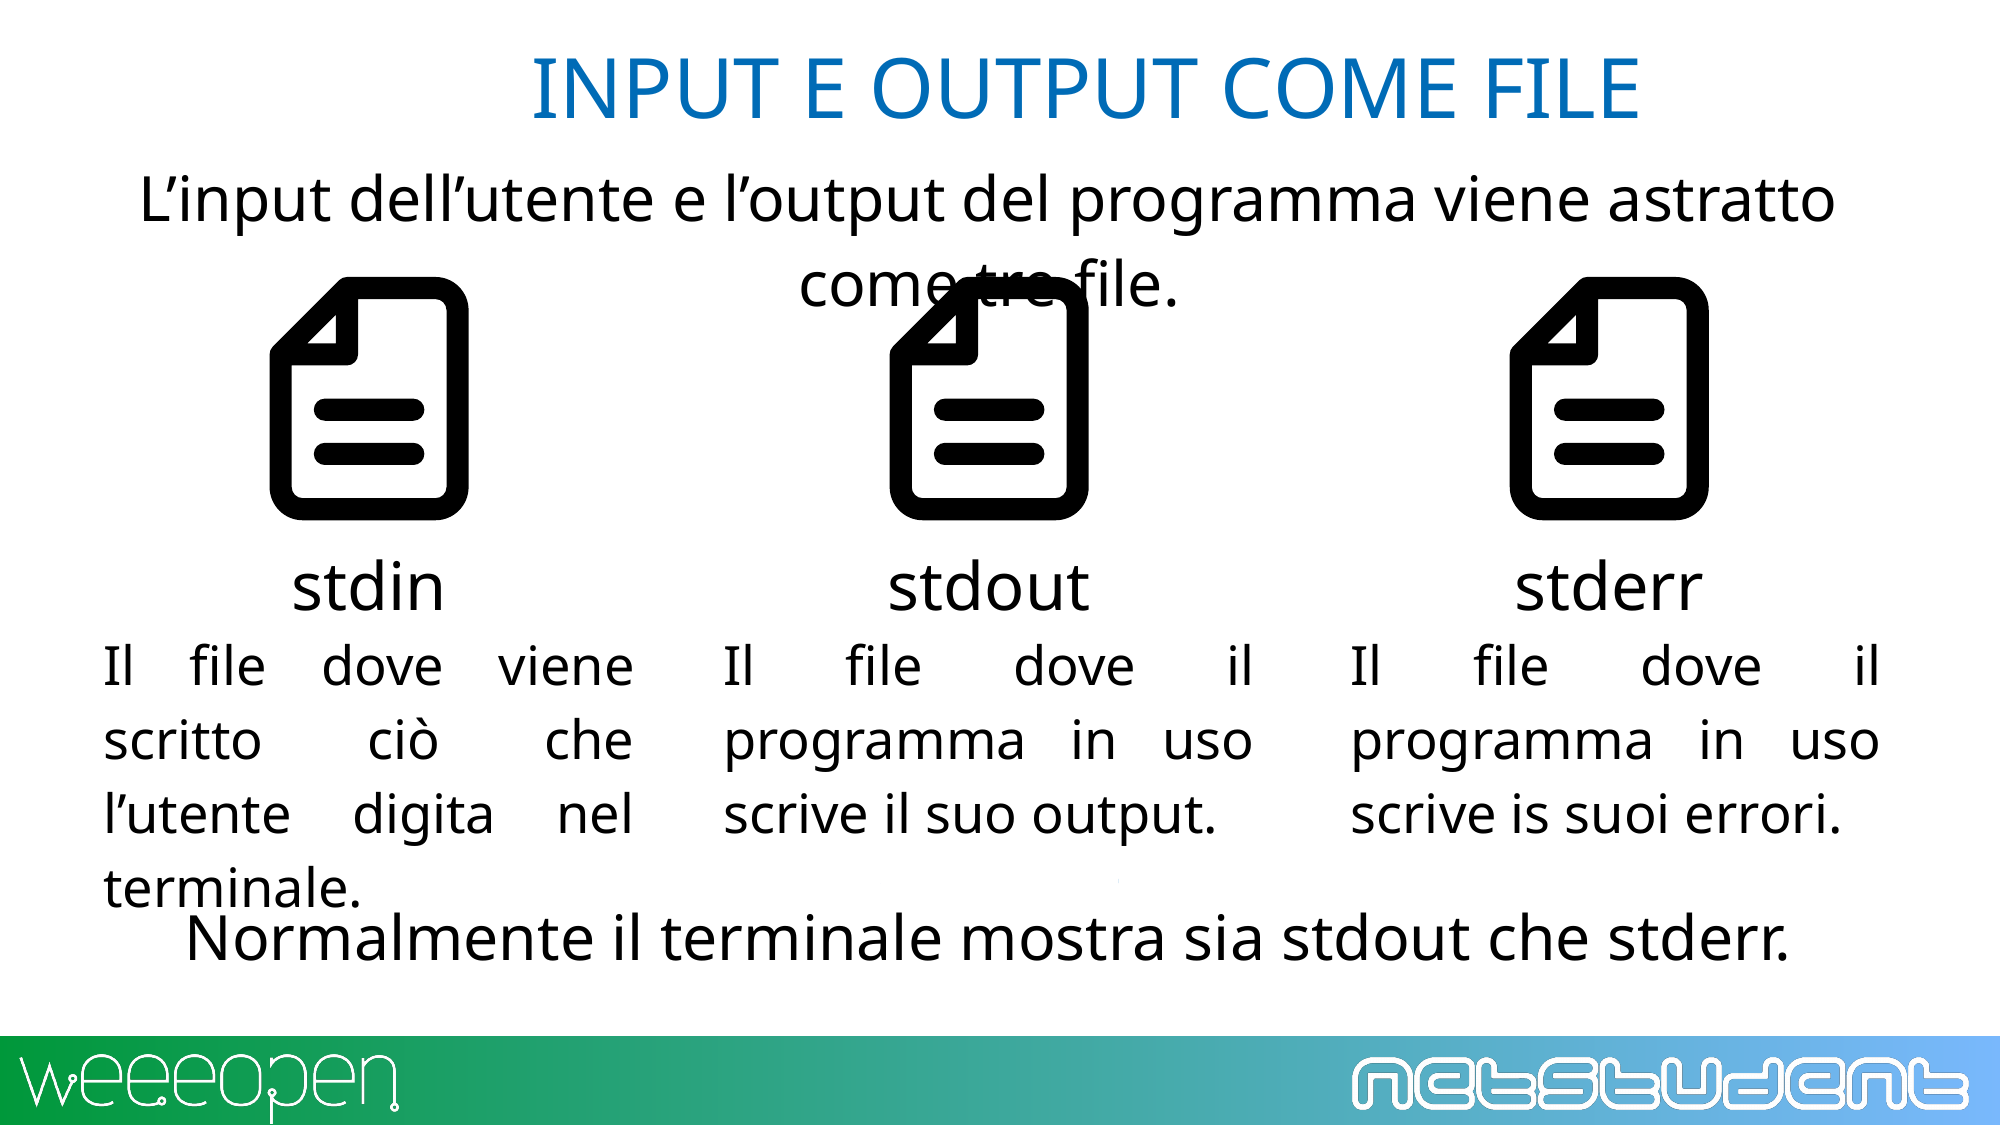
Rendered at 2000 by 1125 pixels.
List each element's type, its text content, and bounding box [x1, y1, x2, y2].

text_box stdout [856, 531, 1123, 620]
text_box stderr [1476, 531, 1743, 620]
text_box L’input dell’utente e l’output del programma viene astratto come tre file. [88, 147, 1890, 237]
text_box Il file dove il programma in uso scrive is suoi errori. [1335, 620, 1897, 827]
text_box Il file dove viene scritto ciò che l’utente digita nel terminale. [88, 620, 650, 827]
text_box stdin [236, 531, 502, 620]
picture [19, 1054, 399, 1124]
picture [1476, 265, 1743, 531]
text_box Normalmente il terminale mostra sia stdout che stderr. [118, 885, 1861, 1004]
text_box Il file dove il programma in uso scrive il suo output. [708, 620, 1270, 827]
picture [236, 265, 502, 531]
picture [856, 265, 1123, 531]
text_box [0, 1036, 2000, 1125]
picture [1352, 1057, 1969, 1110]
text_box INPUT E OUTPUT COME FILE [531, 29, 1441, 127]
